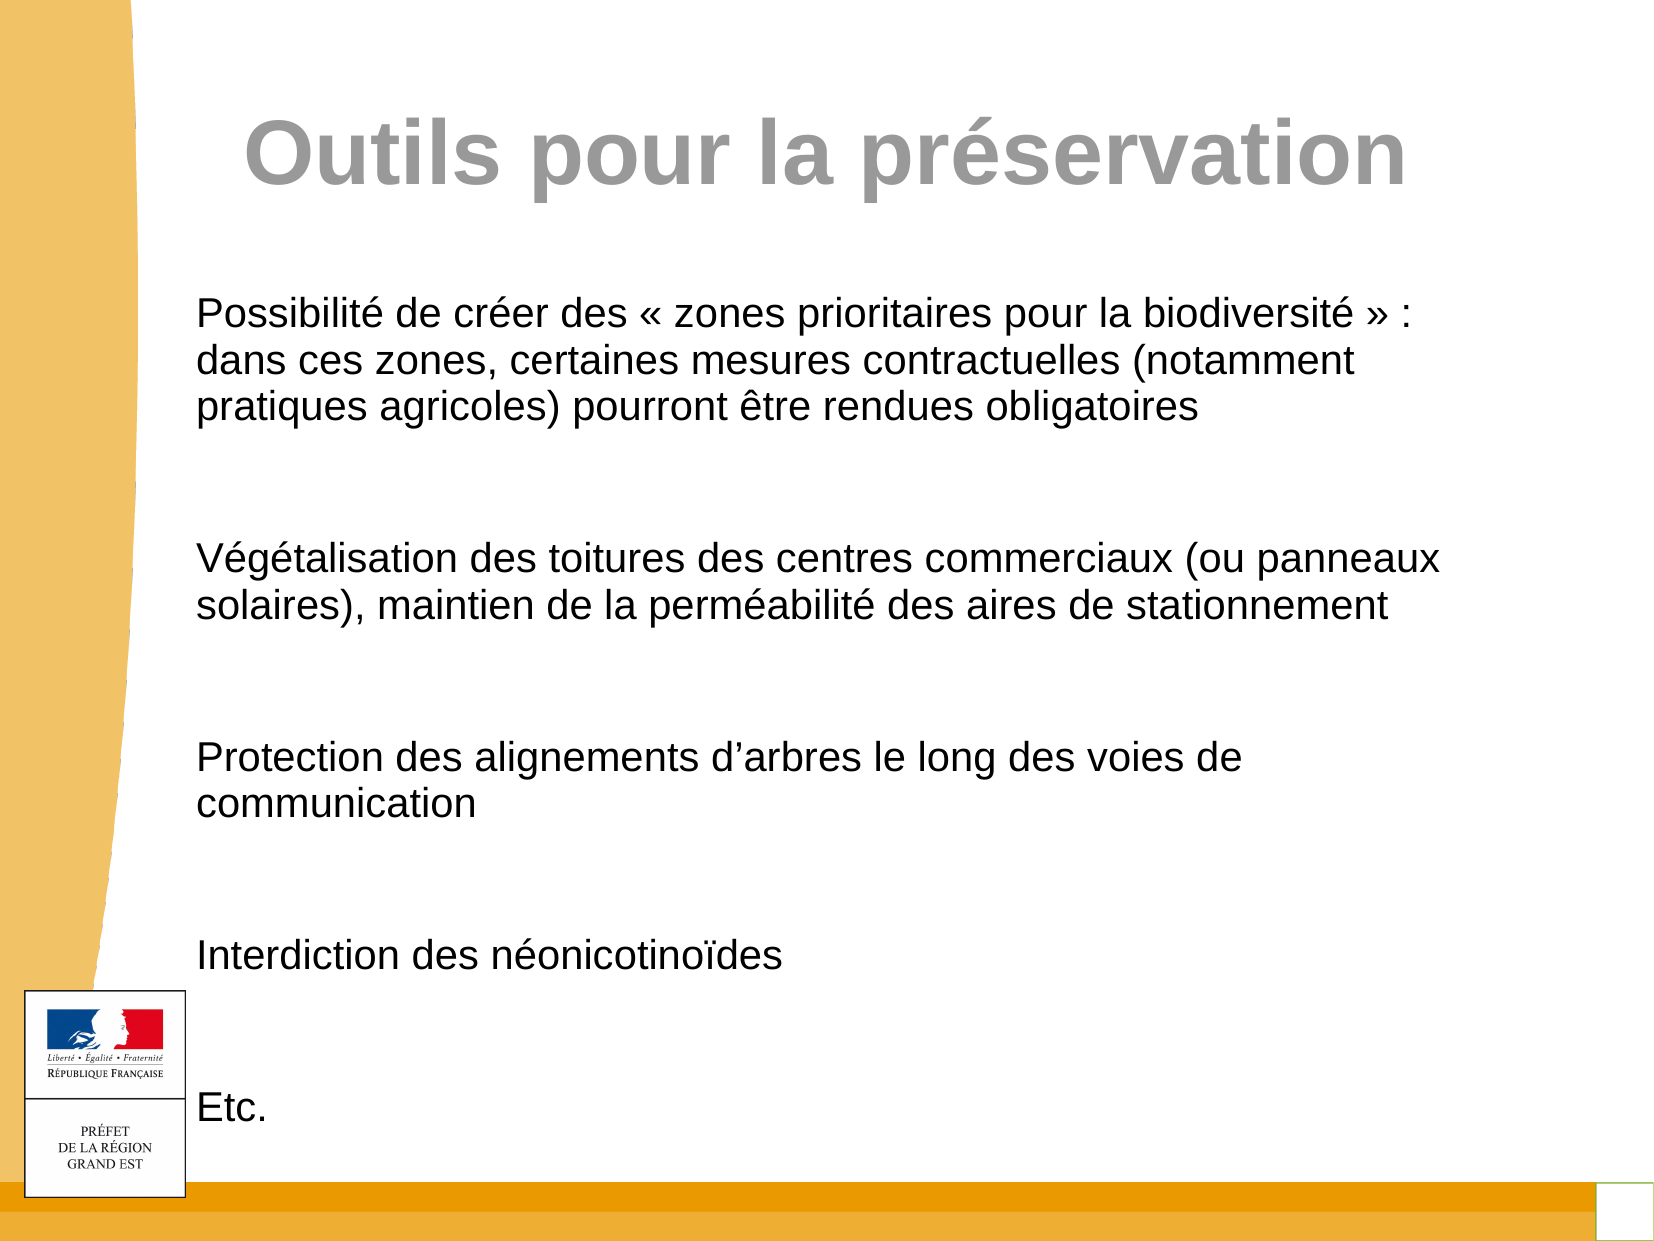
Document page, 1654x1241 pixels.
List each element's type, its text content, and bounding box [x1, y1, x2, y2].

list Possibilité de créer des « zones prioritaires pour la biodiversité » : dans ces zones, certaines mesures contractuelles (notamment pratiques agricoles) pourront être rendues obligatoires Végétalisation des toitures des centres commerciaux (ou panneaux solaires), maintien de la perméabilité des aires de stationnement Protection des alignements d’arbres le long des voies de communication Interdiction des néonicotinoïdes Etc. [196, 290, 1509, 1207]
picture [0, 0, 1654, 1241]
title Outils pour la préservation [82, 49, 1571, 257]
